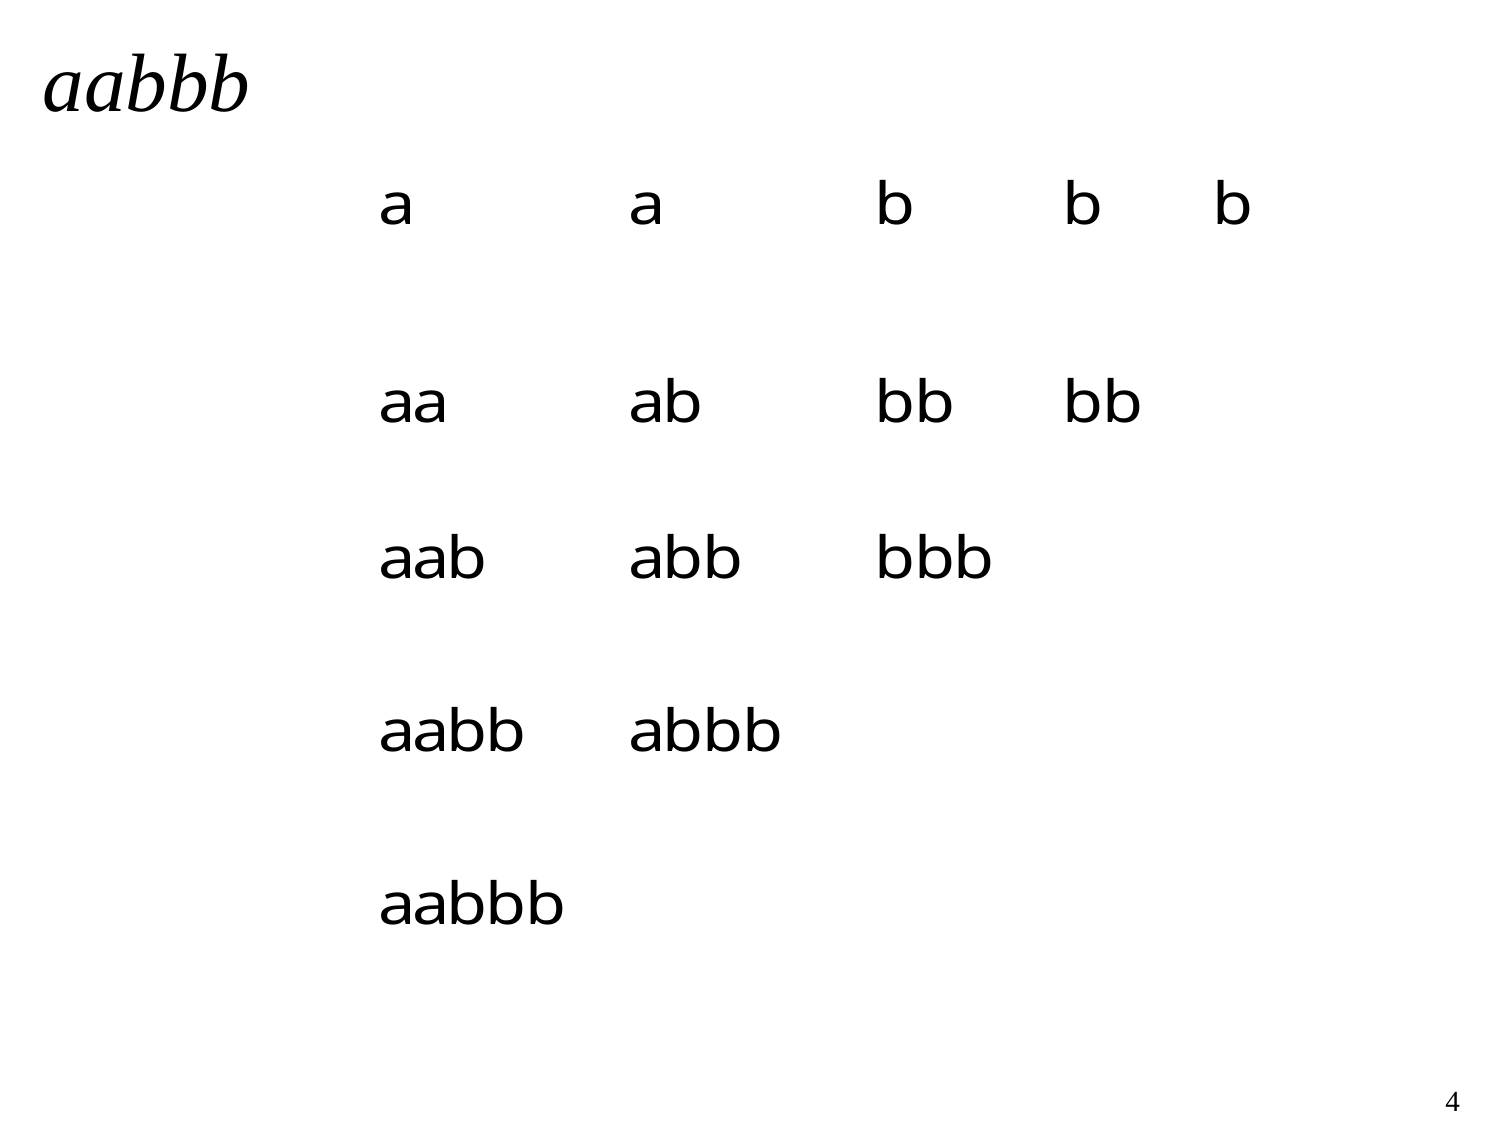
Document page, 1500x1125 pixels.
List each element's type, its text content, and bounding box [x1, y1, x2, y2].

chart [287, 0, 1453, 1019]
chart [39, 47, 255, 118]
text_box <number> [1162, 1074, 1476, 1125]
